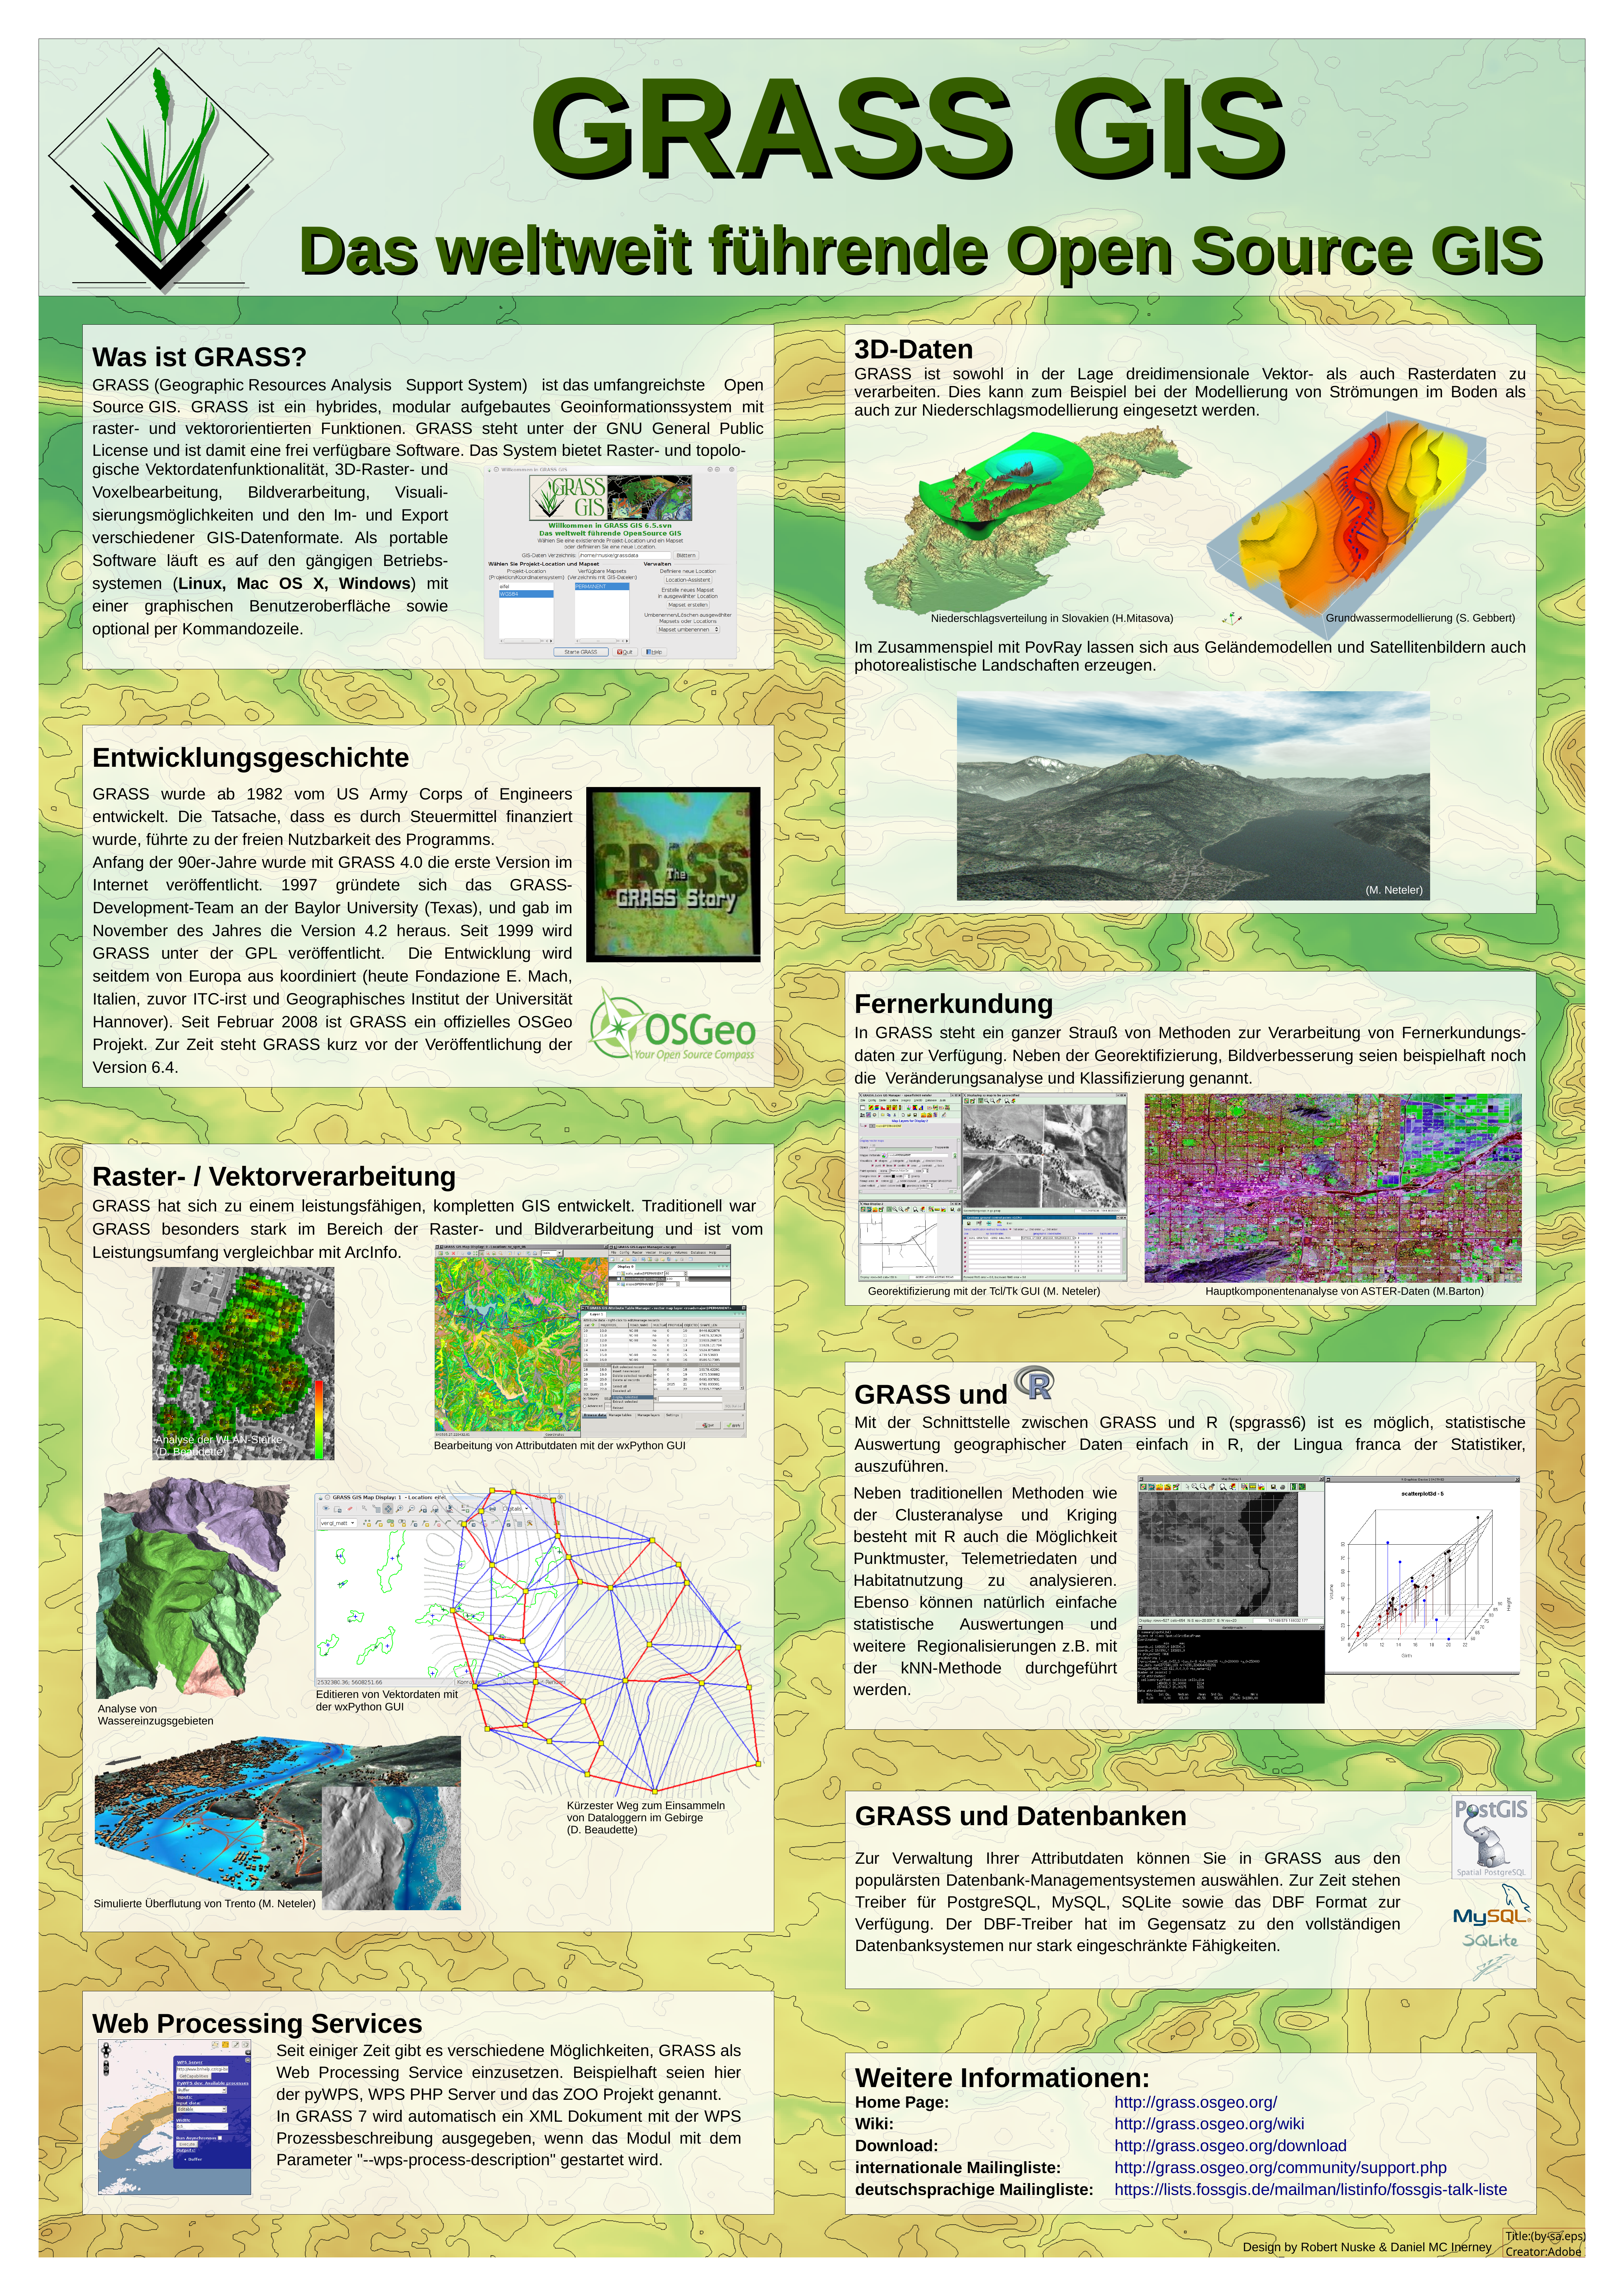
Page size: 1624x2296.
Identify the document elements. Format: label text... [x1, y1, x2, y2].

text_box Bearbeitung von Attributdaten mit der wxPython GUI [433, 1438, 701, 1459]
text_box Georektifizierung mit der Tcl/Tk GUI (M. Neteler) [867, 1284, 1125, 1299]
text_box Kürzester Weg zum Einsammeln von Dataloggern im Gebirge (D. Beaudette) [557, 1798, 739, 1849]
picture [46, 46, 270, 291]
text_box Grundwassermodellierung (S. Gebbert) [1316, 602, 1531, 636]
text_box gische Vektordatenfunktionalität, 3D-Raster- und Voxelbearbeitung, Bildverarbeitung, Visuali-sierungsmöglichkeiten und den Im- und Export verschiedener GIS-Datenformate. Als portable Software läuft es auf den gängigen Betriebs-systemen (Linux, Mac OS X, Windows) mit einer graphischen Benutzeroberfläche sowie optional per Kommandozeile. [83, 446, 462, 660]
text_box (M. Neteler) [1356, 874, 1435, 907]
text_box Niederschlagsverteilung in Slovakien (H.Mitasova) [921, 602, 1204, 635]
text_box Seit einiger Zeit gibt es verschiedene Möglichkeiten, GRASS als Web Processing Service einzusetzen. Beispielhaft seien hier der pyWPS, WPS PHP Server und das ZOO Projekt genannt. In GRASS 7 wird automatisch ein XML Dokument mit der WPS Prozessbeschreibung ausgegeben, wenn das Modul mit dem Parameter "--wps-process-description" gestartet wird. [266, 2028, 751, 2199]
text_box GRASS GIS Das weltweit führende Open Source GIS [39, 39, 1585, 296]
text_box Analyse der WLAN-Stärke (D. Beaudette) [154, 1432, 329, 1458]
text_box Entwicklungsgeschichte [82, 725, 774, 1088]
text_box Hauptkomponentenanalyse von ASTER-Daten (M.Barton) [1205, 1284, 1508, 1299]
text_box Design by Robert Nuske & Daniel MC Inerney [1233, 2230, 1502, 2264]
text_box GRASS wurde ab 1982 vom US Army Corps of Engineers entwickelt. Die Tatsache, dass es durch Steuermittel finanziert wurde, führte zu der freien Nutzbarkeit des Programms. Anfang der 90er-Jahre wurde mit GRASS 4.0 die erste Version im Internet veröffentlicht. 1997 gründete sich das GRASS-Development-Team an der Baylor University (Texas), und gab im November des Jahres die Version 4.2 heraus. Seit 1999 wird GRASS unter der GPL veröffentlicht. Die Entwicklung wird seitdem von Europa aus koordiniert (heute Fondazione E. Mach, Italien, zuvor ITC-irst und Geographisches Institut der Universität Hannover). Seit Februar 2008 ist GRASS ein offizielles OSGeo Projekt. Zur Zeit steht GRASS kurz vor der Veröffentlichung der Version 6.4. [83, 770, 583, 1082]
text_box Weitere Informationen: Home Page: http://grass.osgeo.org/ Wiki: http://grass.osgeo.org/wiki Download: http://grass.osgeo.org/download internationale Mailingliste: http://grass.osgeo.org/community/support.php deutschsprachige Mailingliste: https://lists.fossgis.de/mailman/listinfo/fossgis-talk-liste [845, 2053, 1537, 2215]
text_box Fernerkundung In GRASS steht ein ganzer Strauß von Methoden zur Verarbeitung von Fernerkundungs-daten zur Verfügung. Neben der Georektifizierung, Bildverbesserung seien beispielhaft noch die Veränderungsanalyse und Klassifizierung genannt. [845, 971, 1536, 1306]
text_box Raster- / Vektorverarbeitung GRASS hat sich zu einem leistungsfähigen, kompletten GIS entwickelt. Traditionell war GRASS besonders stark im Bereich der Raster- und Bildverarbeitung und ist vom Leistungsumfang vergleichbar mit ArcInfo. [82, 1144, 774, 1932]
text_box Zur Verwaltung Ihrer Attributdaten können Sie in GRASS aus den populärsten Datenbank-Managementsystemen auswählen. Zur Zeit stehen Treiber für PostgreSQL, MySQL, SQLite sowie das DBF Format zur Verfügung. Der DBF-Treiber hat im Gegensatz zu den vollständigen Datenbanksystemen nur stark eingeschränkte Fähigkeiten. [846, 1836, 1411, 1967]
text_box Editieren von Vektordaten mit der wxPython GUI [315, 1688, 510, 1717]
text_box Simulierte Überflutung von Trento (M. Neteler) [93, 1896, 351, 1919]
text_box Analyse von Wassereinzugsgebieten [97, 1702, 267, 1736]
text_box 3D-Daten GRASS ist sowohl in der Lage dreidimensionale Vektor- als auch Rasterdaten zu verarbeiten. Dies kann zum Beispiel bei der Modellierung von Strömungen im Boden als auch zur Niederschlagsmodellierung eingesetzt werden. Im Zusammenspiel mit PovRay lassen sich aus Geländemodellen und Satellitenbildern auch photorealistische Landschaften erzeugen. [845, 324, 1536, 914]
text_box GRASS und Datenbanken [845, 1791, 1537, 1989]
text_box Web Processing Services [82, 1991, 774, 2215]
text_box GRASS und Mit der Schnittstelle zwischen GRASS und R (spgrass6) ist es möglich, statistische Auswertung geographischer Daten einfach in R, der Lingua franca der Statistiker, auszuführen. [845, 1362, 1536, 1730]
picture [39, 296, 1585, 2257]
text_box Neben traditionellen Methoden wie der Clusteranalyse und Kriging besteht mit R auch die Möglichkeit Punktmuster, Telemetriedaten und Habitatnutzung zu analysieren. Ebenso können natürlich einfache statistische Auswertungen und weitere Regionalisierungen z.B. mit der kNN-Methode durchgeführt werden. [844, 1470, 1127, 1708]
text_box Was ist GRASS? GRASS (Geographic Resources Analysis Support System) ist das umfangreichste Open Source GIS. GRASS ist ein hybrides, modular aufgebautes Geoinformationssystem mit raster- und vektororientierten Funktionen. GRASS steht unter der GNU General Public License und ist damit eine frei verfügbare Software. Das System bietet Raster- und topolo- [82, 324, 774, 669]
